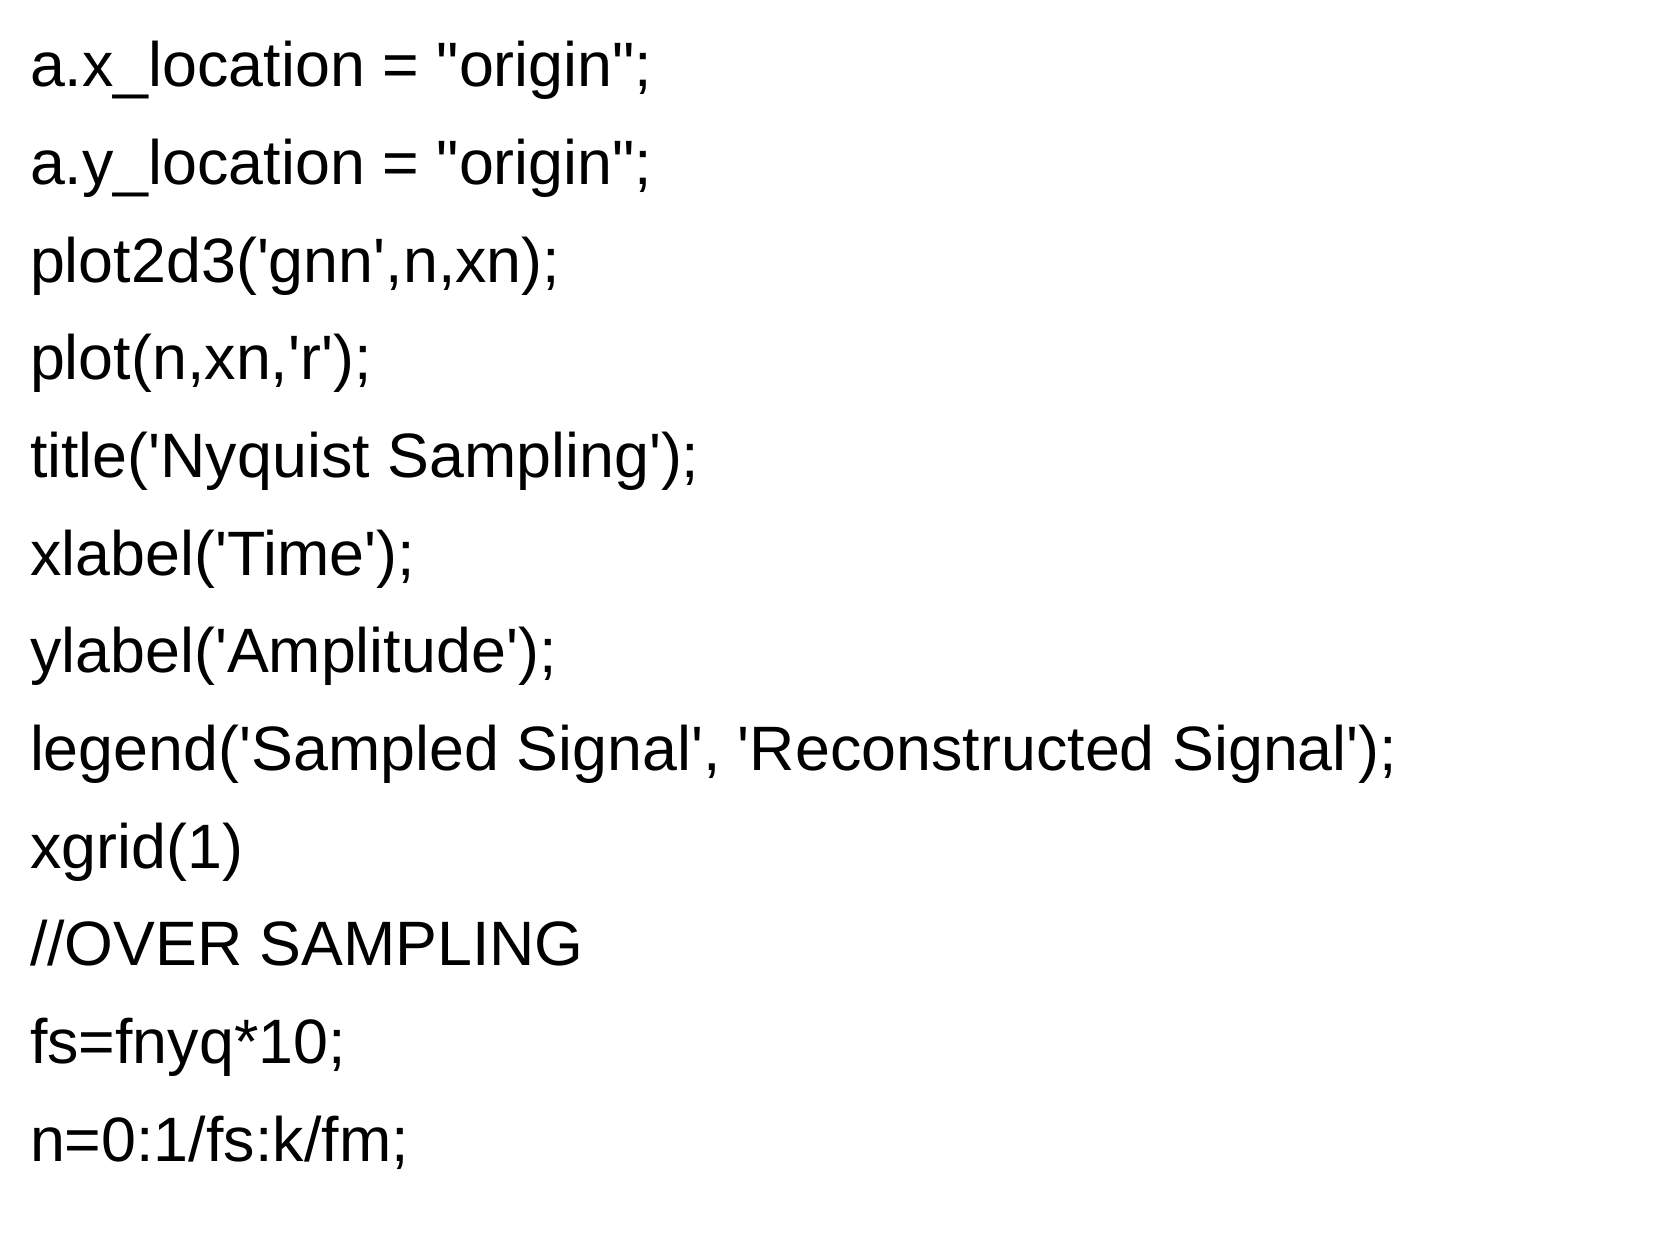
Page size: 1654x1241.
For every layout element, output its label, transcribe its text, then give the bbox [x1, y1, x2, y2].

list a.x_location = "origin"; a.y_location = "origin"; plot2d3('gnn',n,xn); plot(n,xn,'r'); title('Nyquist Sampling'); xlabel('Time'); ylabel('Amplitude'); legend('Sampled Signal', 'Reconstructed Signal'); xgrid(1) //OVER SAMPLING fs=fnyq*10; n=0:1/fs:k/fm; [30, 30, 1606, 1186]
